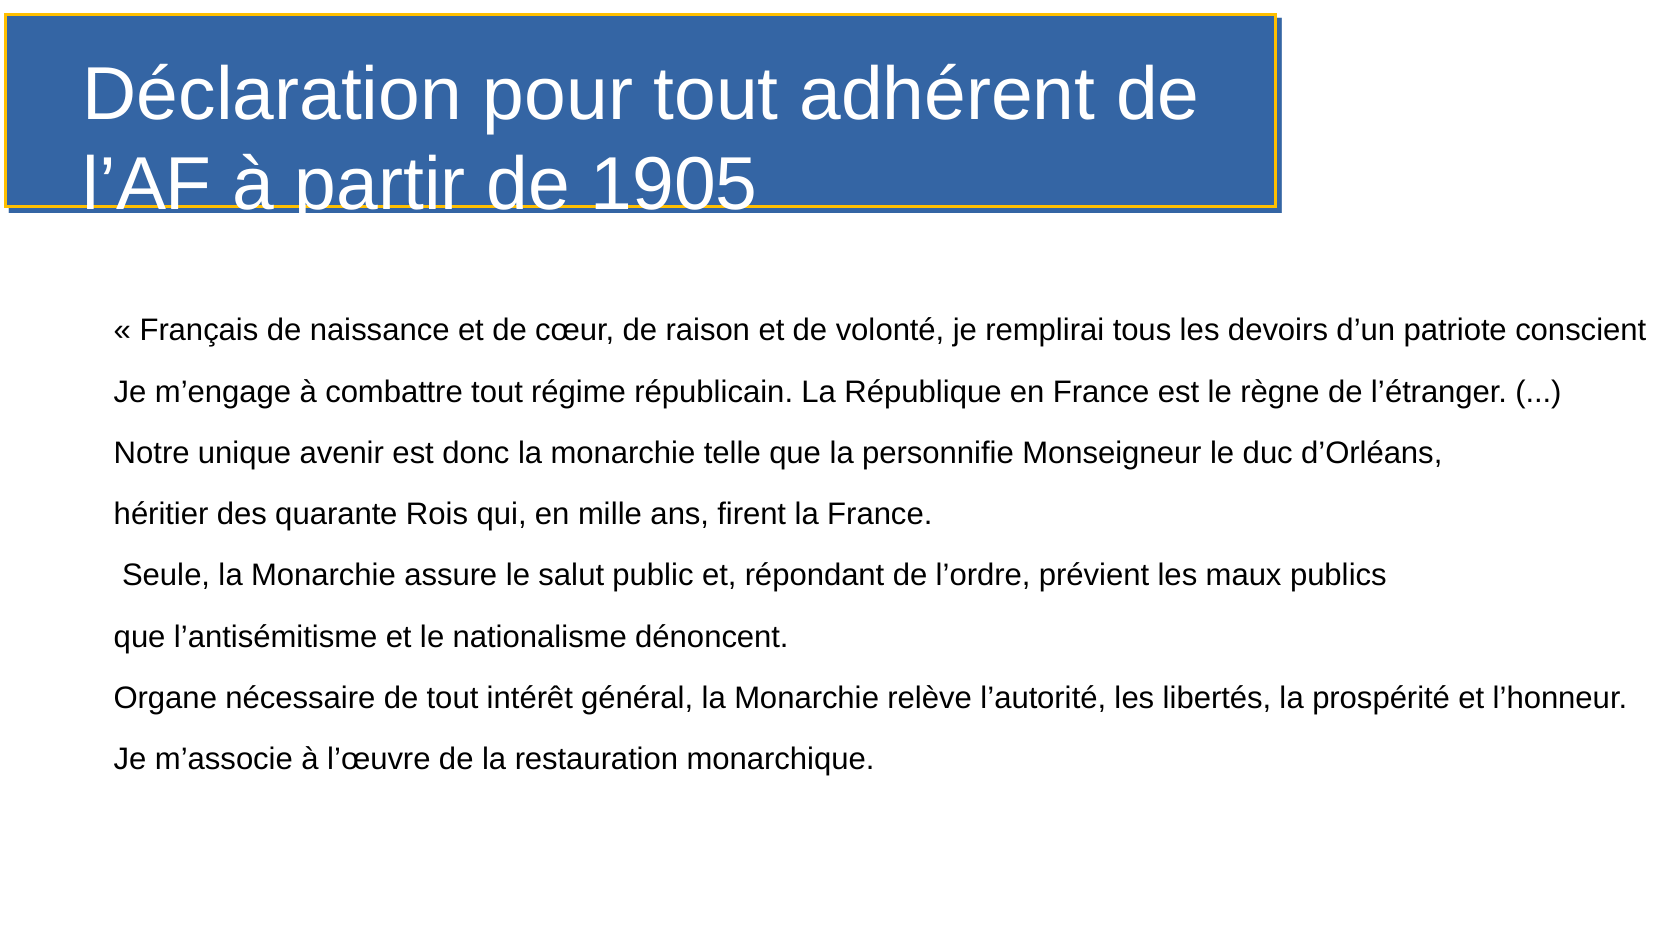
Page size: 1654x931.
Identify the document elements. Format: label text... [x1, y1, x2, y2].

title Déclaration pour tout adhérent de l’AF à partir de 1905 [82, 44, 1235, 192]
list « Français de naissance et de cœur, de raison et de volonté, je remplirai tous les devoirs d’un patriote conscient Je m’engage à combattre tout régime républicain. La République en France est le règne de l’étranger. (...) Notre unique avenir est donc la monarchie telle que la personnifie Monseigneur le duc d’Orléans, héritier des quarante Rois qui, en mille ans, firent la France. Seule, la Monarchie assure le salut public et, répondant de l’ordre, prévient les maux publics que l’antisémitisme et le nationalisme dénoncent. Organe nécessaire de tout intérêt général, la Monarchie relève l’autorité, les libertés, la prospérité et l’honneur. Je m’associe à l’œuvre de la restauration monarchique. [113, 241, 1654, 845]
